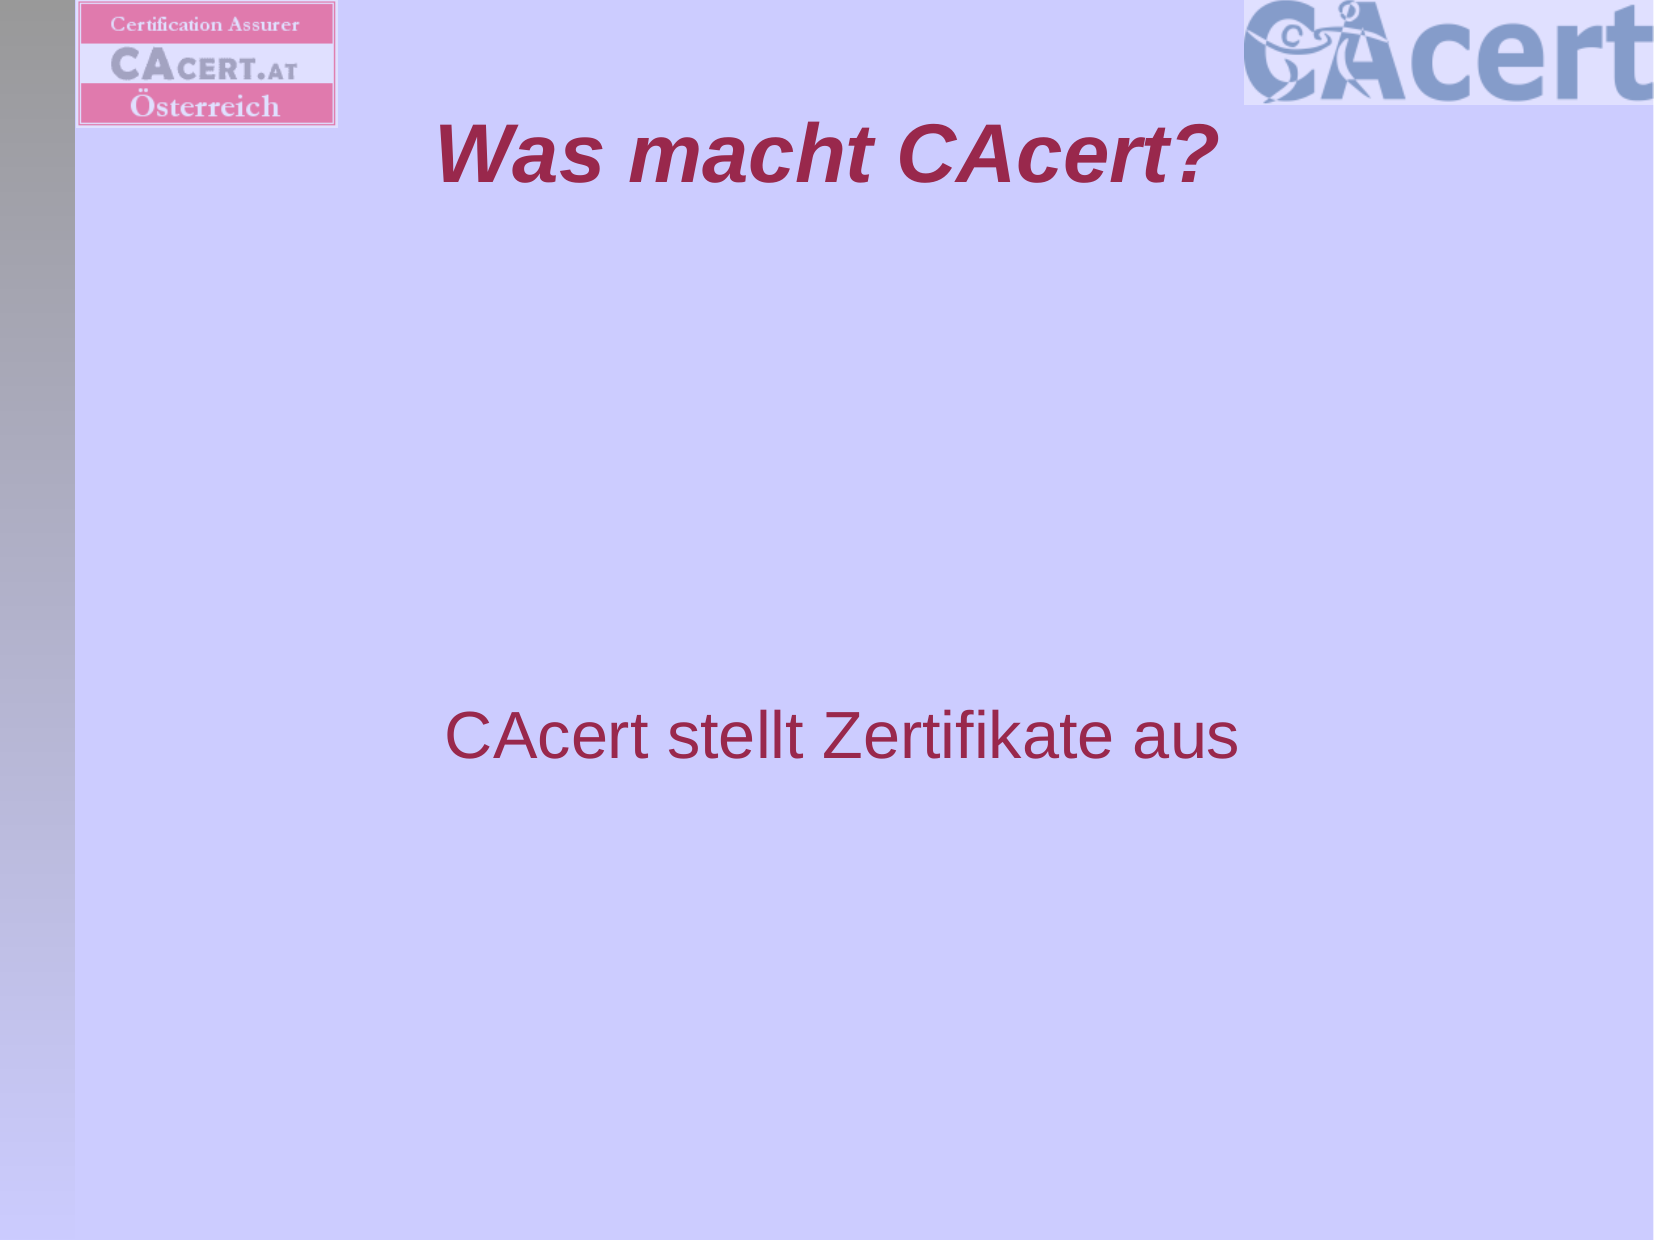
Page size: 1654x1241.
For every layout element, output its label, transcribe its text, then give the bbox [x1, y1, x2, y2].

title Was macht CAcert? [121, 49, 1534, 257]
subtitle CAcert stellt Zertifikate aus [152, 344, 1534, 1127]
